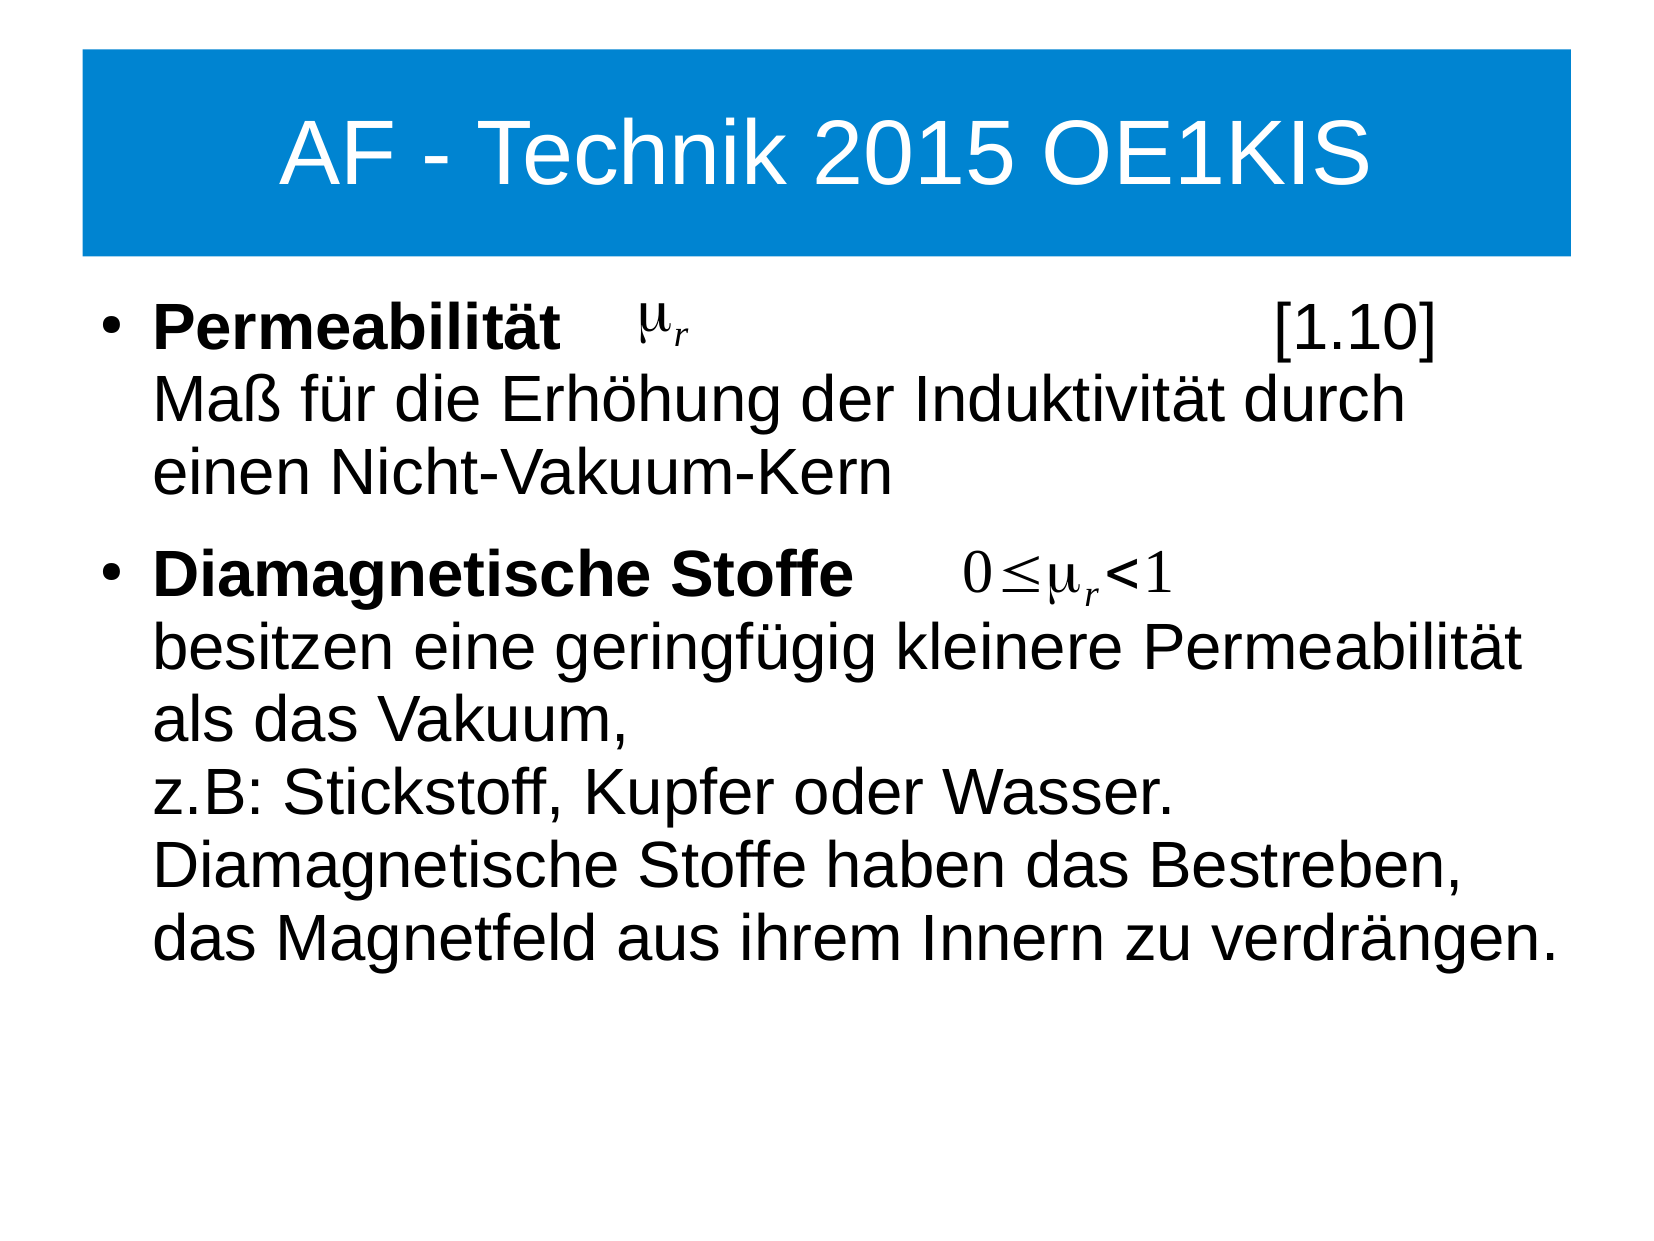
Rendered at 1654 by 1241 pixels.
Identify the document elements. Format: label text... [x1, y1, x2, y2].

chart [630, 300, 697, 355]
list Permeabilität [1.10] Maß für die Erhöhung der Induktivität durch einen Nicht-Vakuum-Kern Diamagnetische Stoffe besitzen eine geringfügig kleinere Permeabilität als das Vakuum, z.B: Stickstoff, Kupfer oder Wasser. Diamagnetische Stoffe haben das Bestreben, das Magnetfeld aus ihrem Innern zu verdrängen. [82, 290, 1571, 1010]
title AF - Technik 2015 OE1KIS [82, 49, 1571, 257]
chart [956, 535, 1182, 615]
